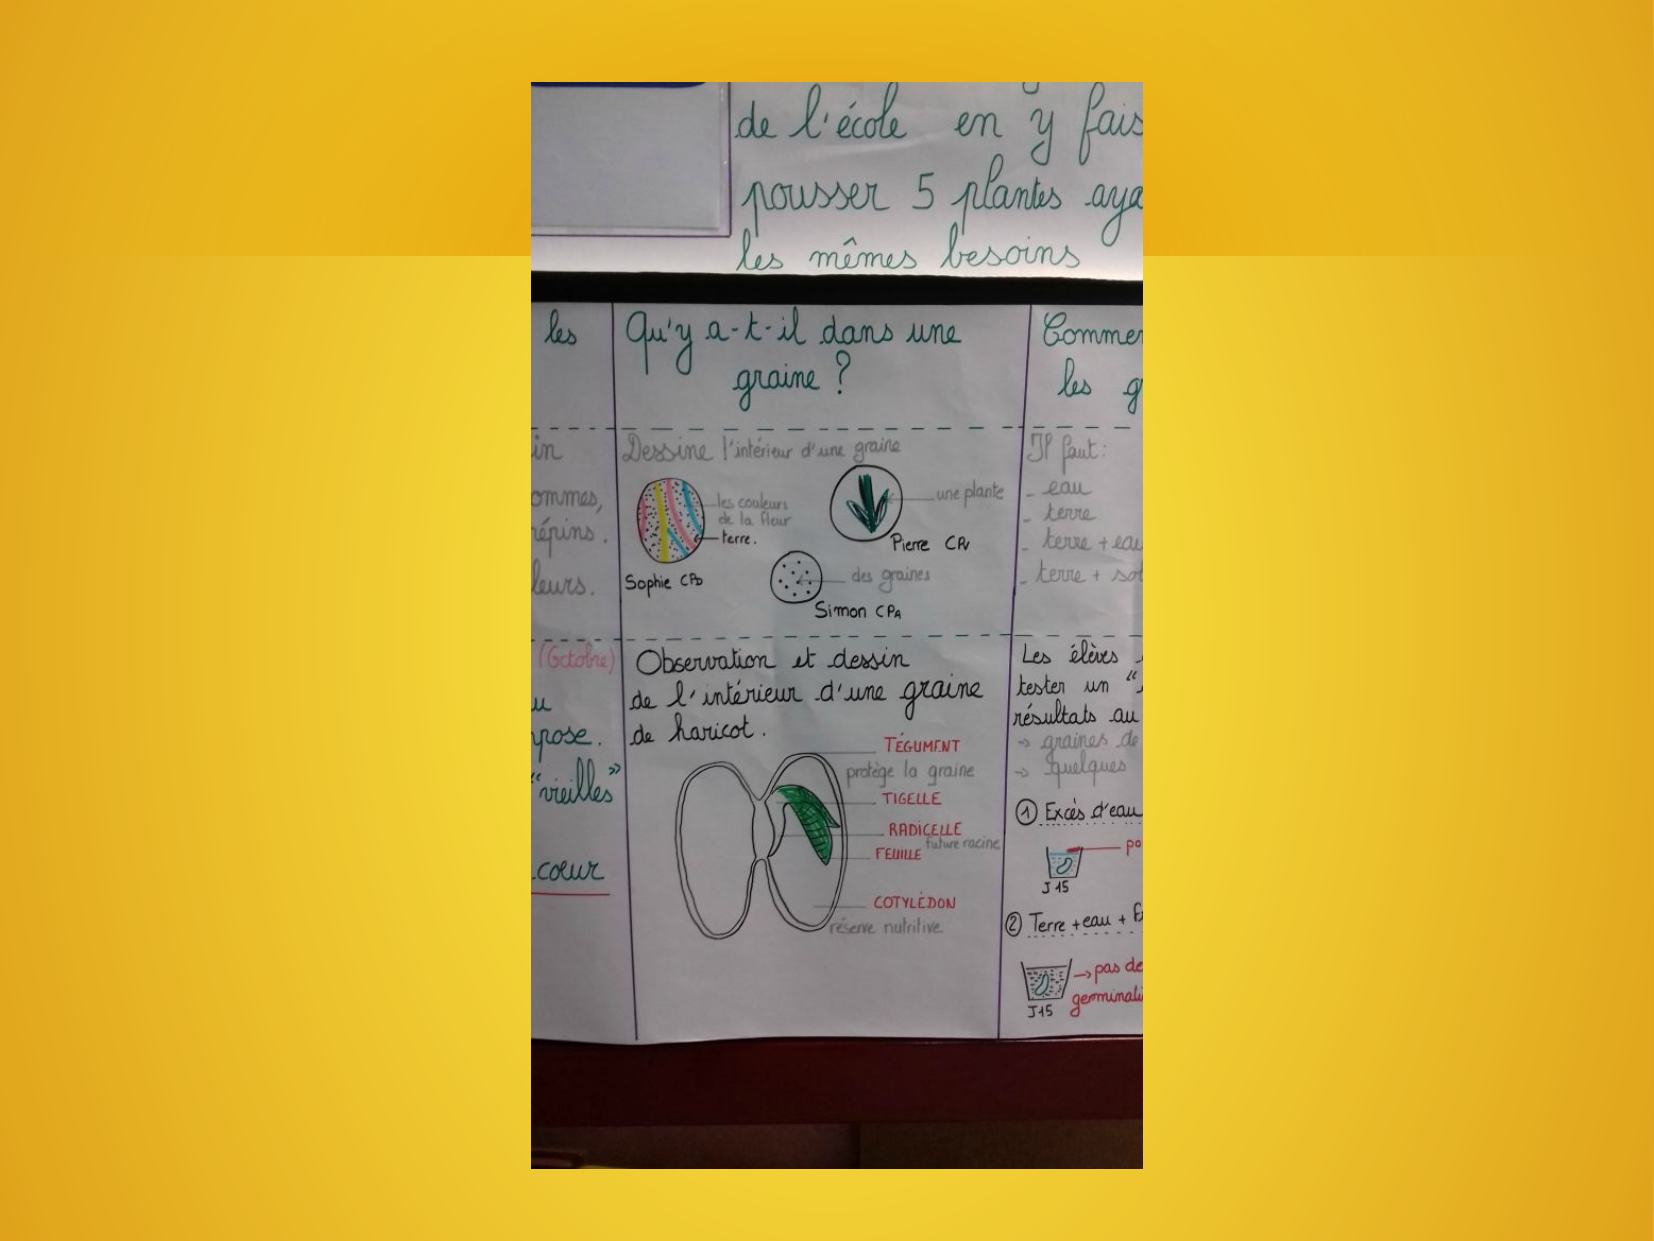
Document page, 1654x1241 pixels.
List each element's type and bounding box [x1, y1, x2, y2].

picture [531, 82, 1143, 1169]
